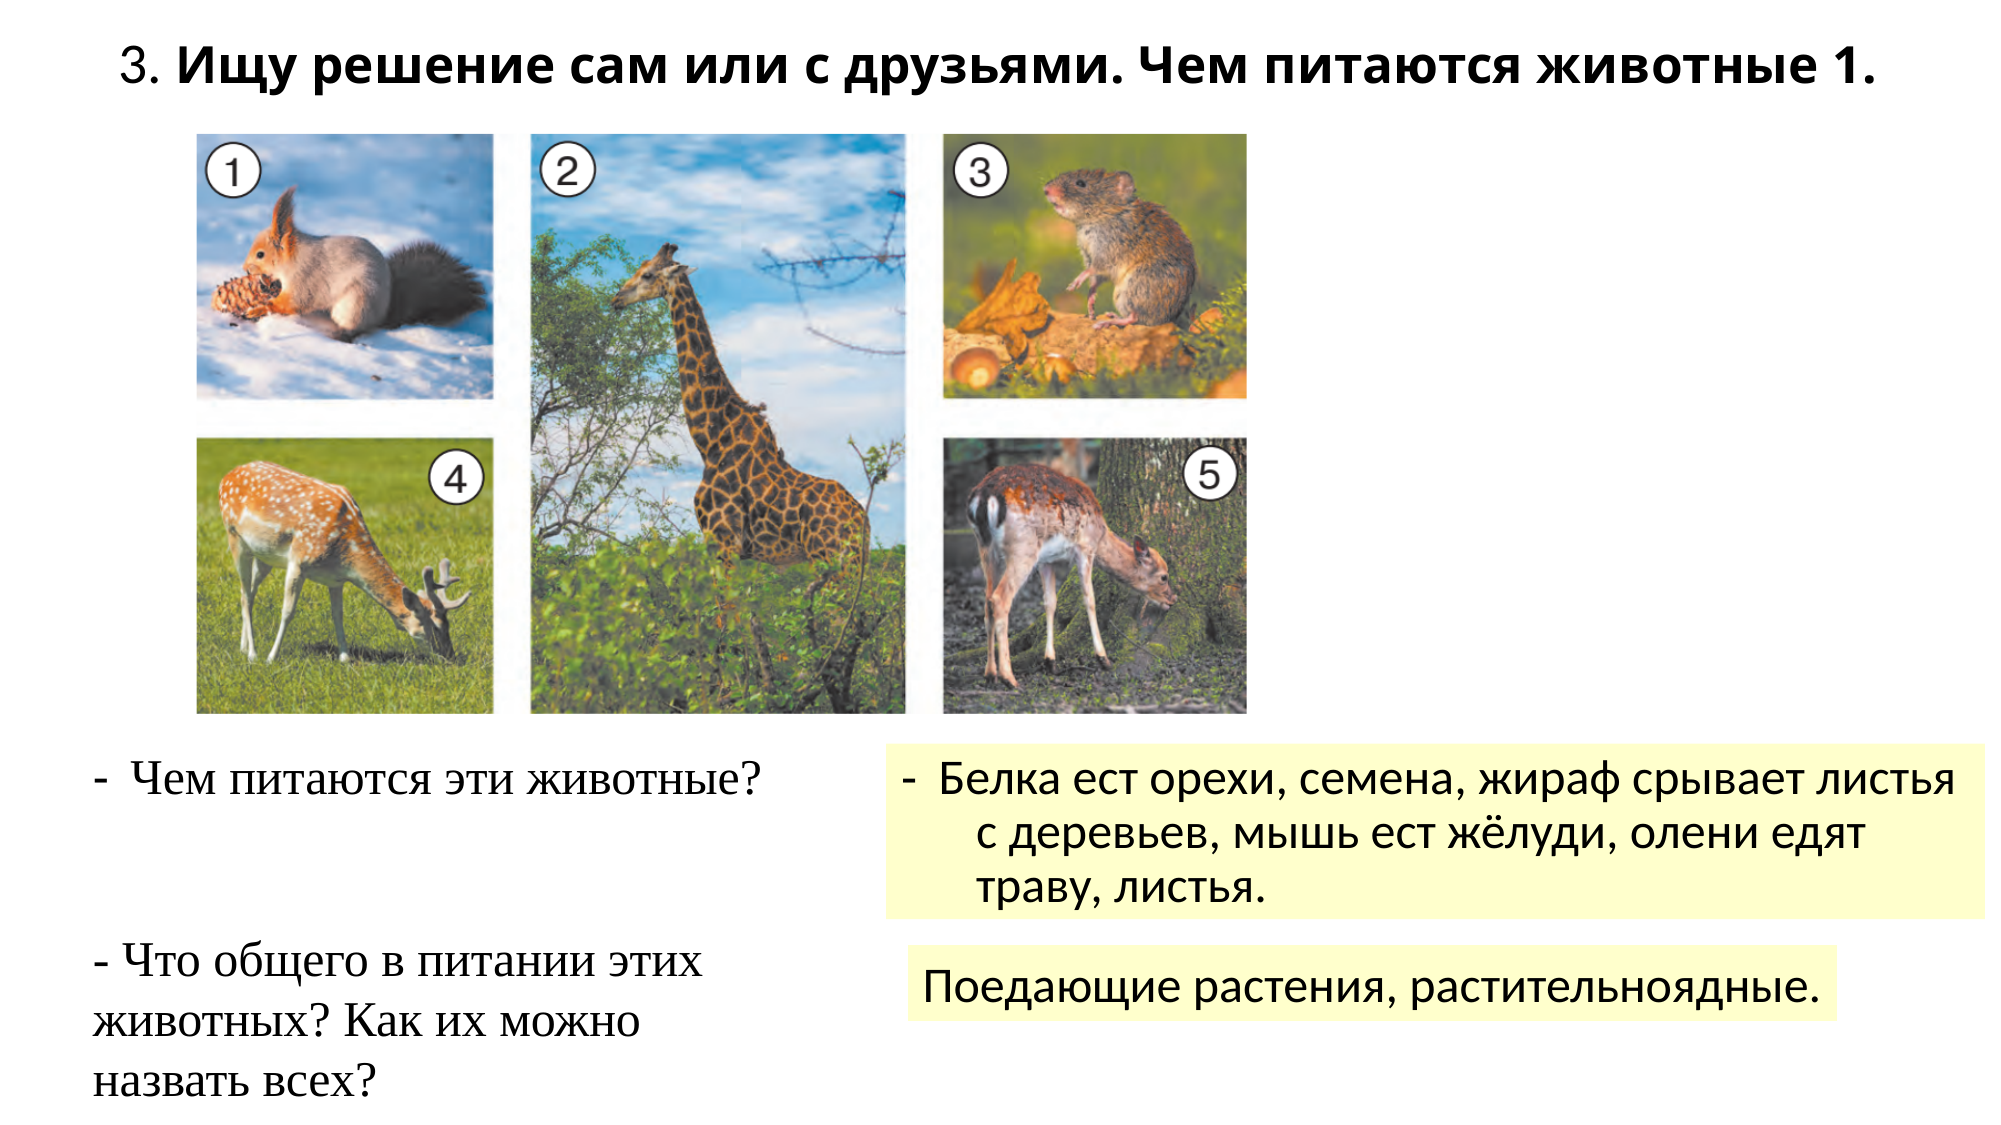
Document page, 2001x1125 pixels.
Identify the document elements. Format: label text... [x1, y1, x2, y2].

text_box - Что общего в питании этих животных? Как их можно назвать всех? [78, 919, 726, 1114]
title 3. Ищу решение сам или с друзьями. Чем питаются животные 1. [103, 21, 1938, 109]
text_box Белка ест орехи, семена, жираф срывает листья с деревьев, мышь ест жёлуди, олени едят траву, листья. [886, 743, 1985, 920]
picture [179, 125, 1260, 725]
text_box Чем питаются эти животные? [77, 743, 838, 831]
text_box Поедающие растения, растительноядные. [908, 945, 1837, 1021]
